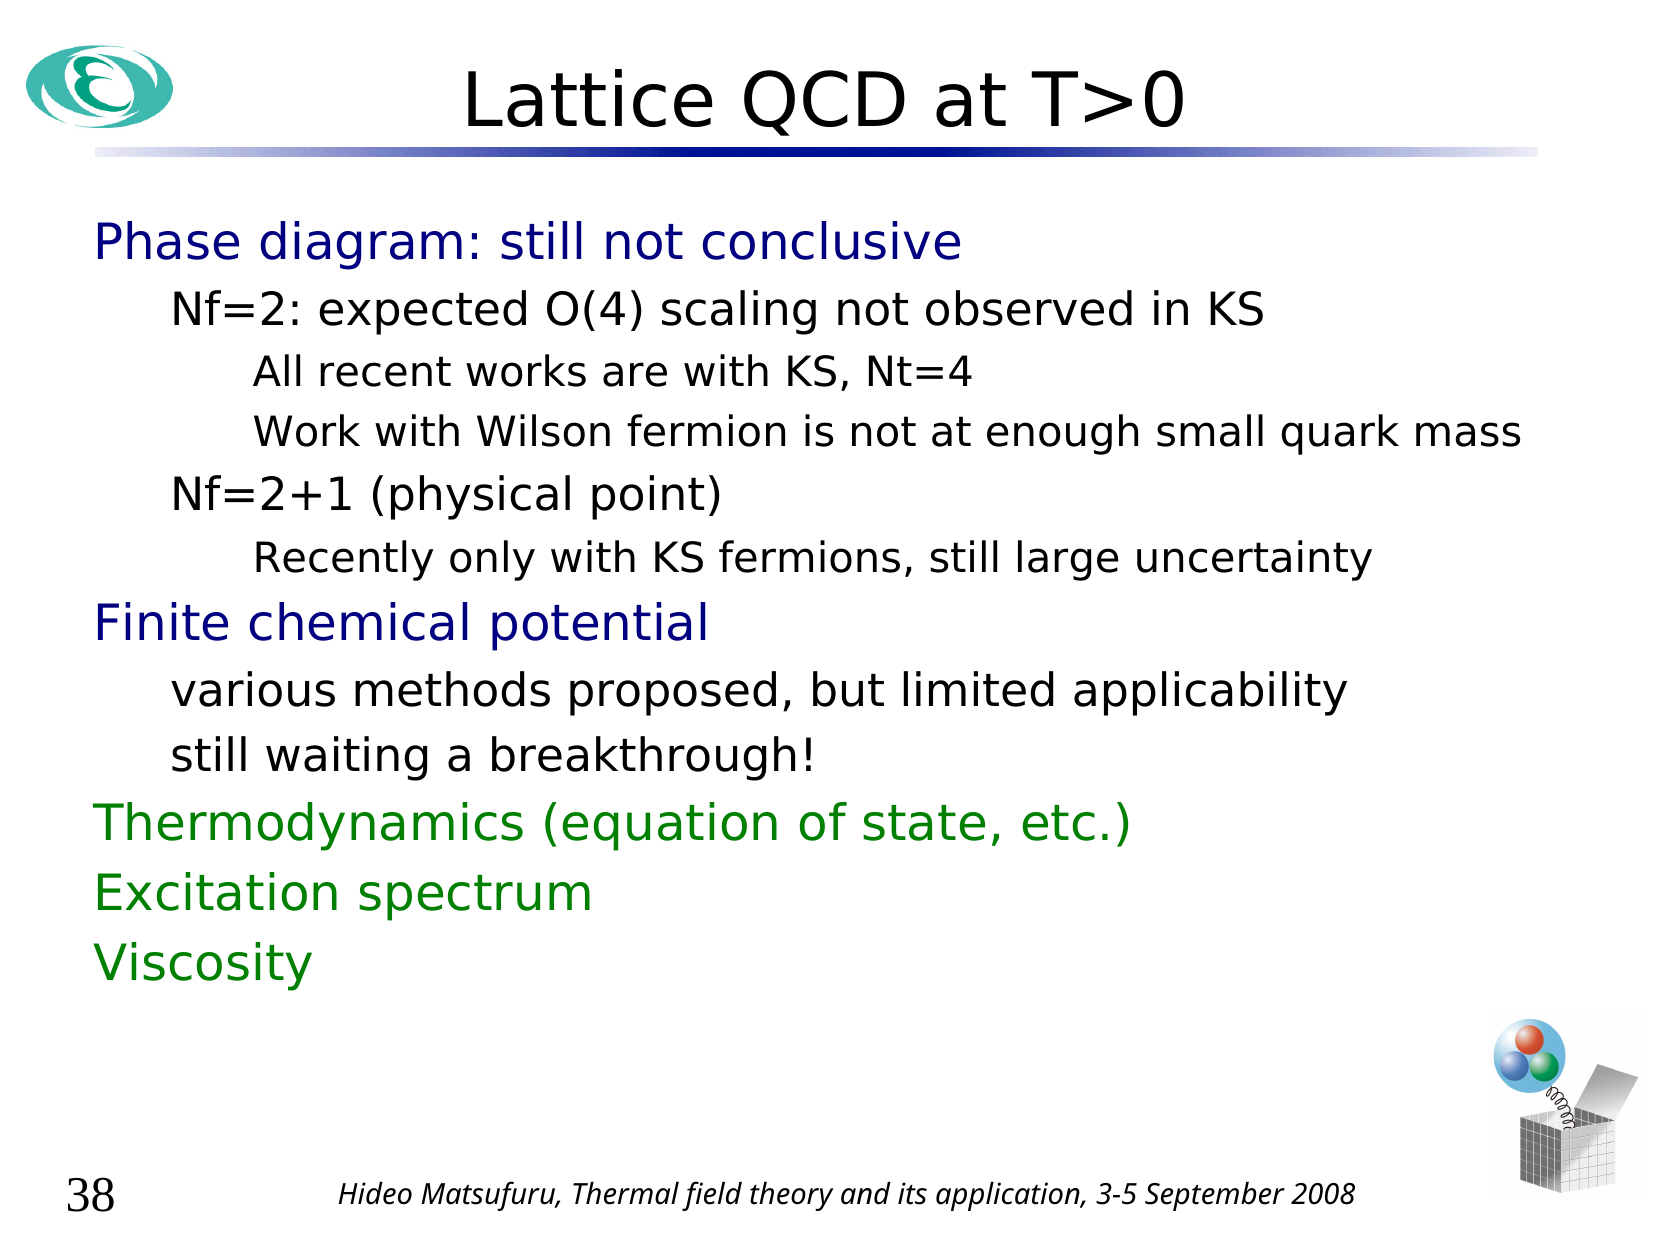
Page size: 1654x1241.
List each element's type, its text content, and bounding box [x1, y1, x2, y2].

list Phase diagram: still not conclusive Nf=2: expected O(4) scaling not observed in KS All recent works are with KS, Nt=4 Work with Wilson fermion is not at enough small quark mass Nf=2+1 (physical point) Recently only with KS fermions, still large uncertainty Finite chemical potential various methods proposed, but limited applicability still waiting a breakthrough! Thermodynamics (equation of state, etc.) Excitation spectrum Viscosity [75, 212, 1528, 1041]
title Lattice QCD at T>0 [201, 47, 1450, 154]
picture [20, 37, 179, 136]
picture [95, 147, 1538, 157]
picture [1488, 1012, 1644, 1200]
